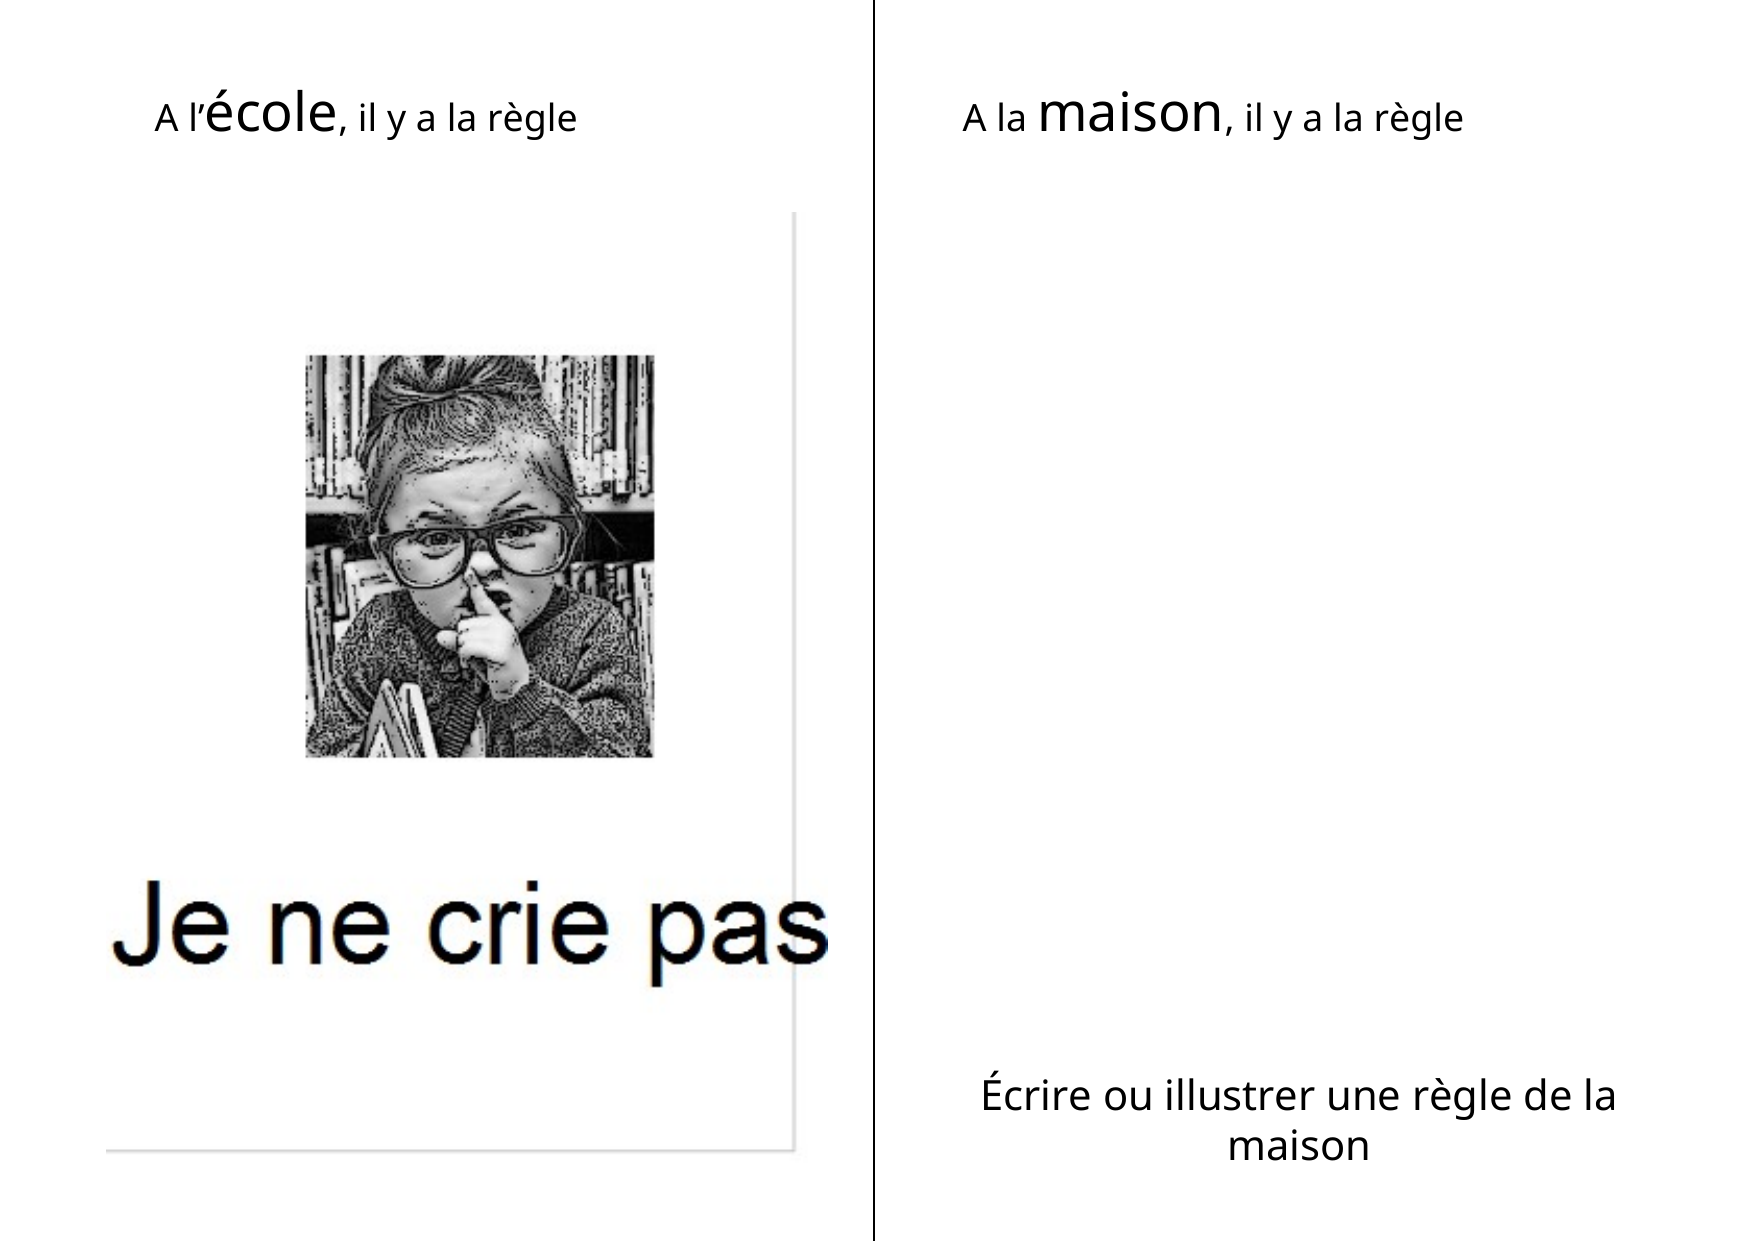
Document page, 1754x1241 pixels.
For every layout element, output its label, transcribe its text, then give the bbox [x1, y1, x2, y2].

picture [106, 212, 828, 1171]
text_box A la maison, il y a la règle [956, 70, 1642, 225]
text_box AécoA l’école, il y a la règle [35, 70, 863, 225]
text_box Écrire ou illustrer une règle de la maison [909, 1062, 1690, 1205]
